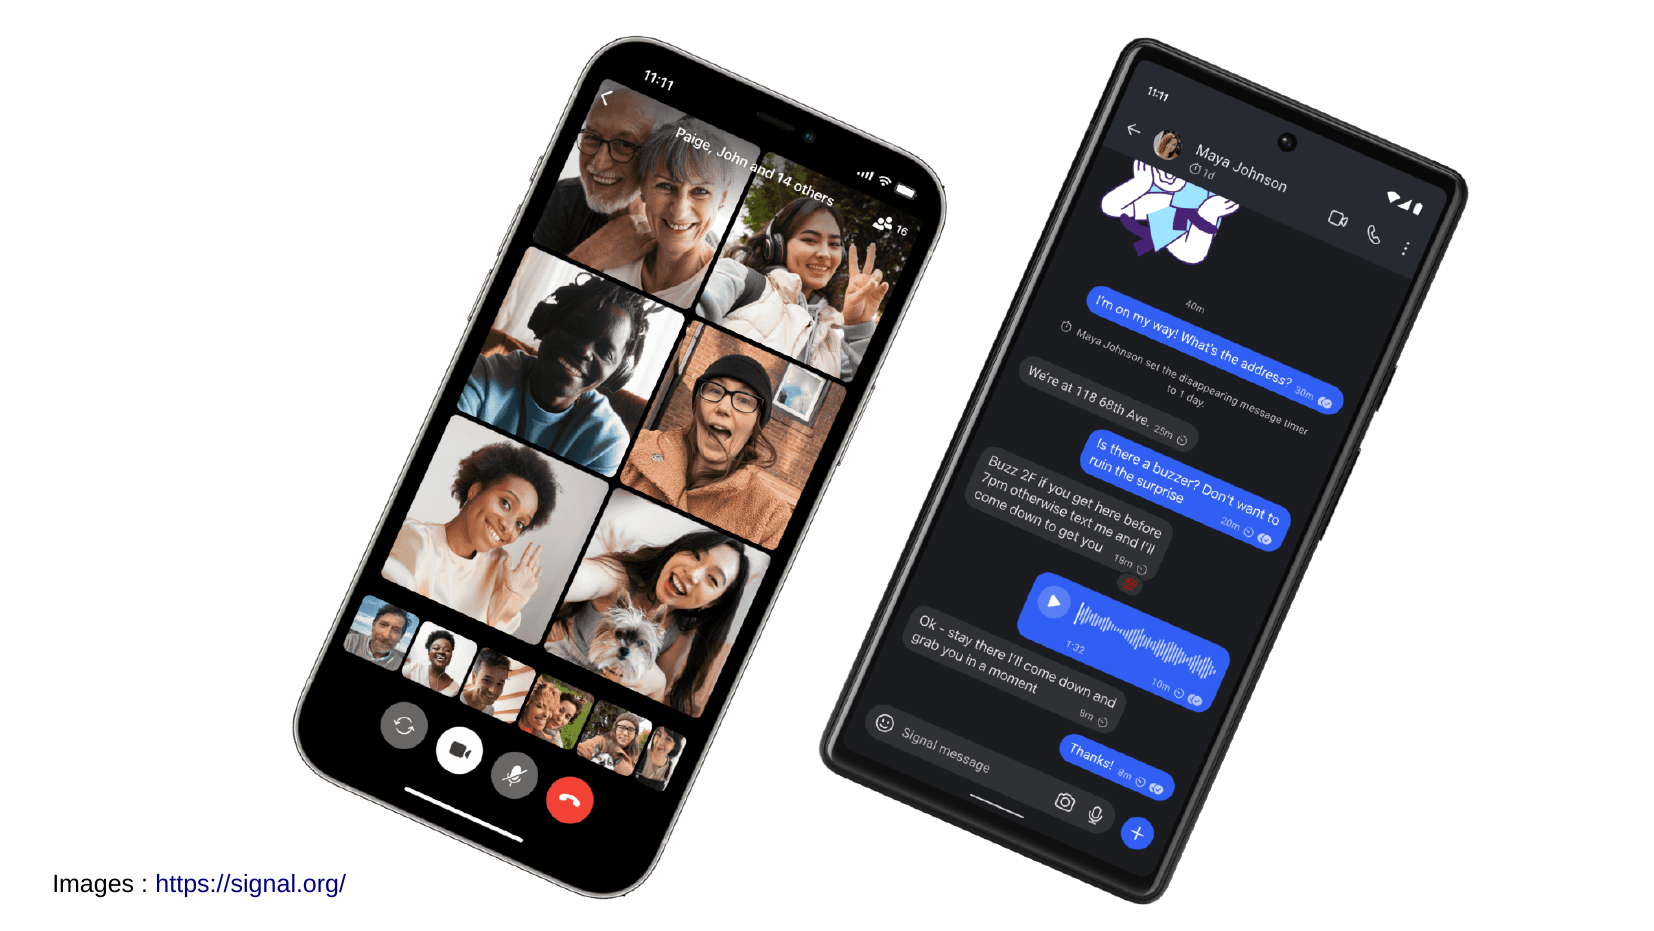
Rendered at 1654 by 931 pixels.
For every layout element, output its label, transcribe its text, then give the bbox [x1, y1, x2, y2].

text_box Images : https://signal.org/ [37, 862, 361, 906]
picture [262, 3, 976, 931]
picture [787, 4, 1501, 931]
